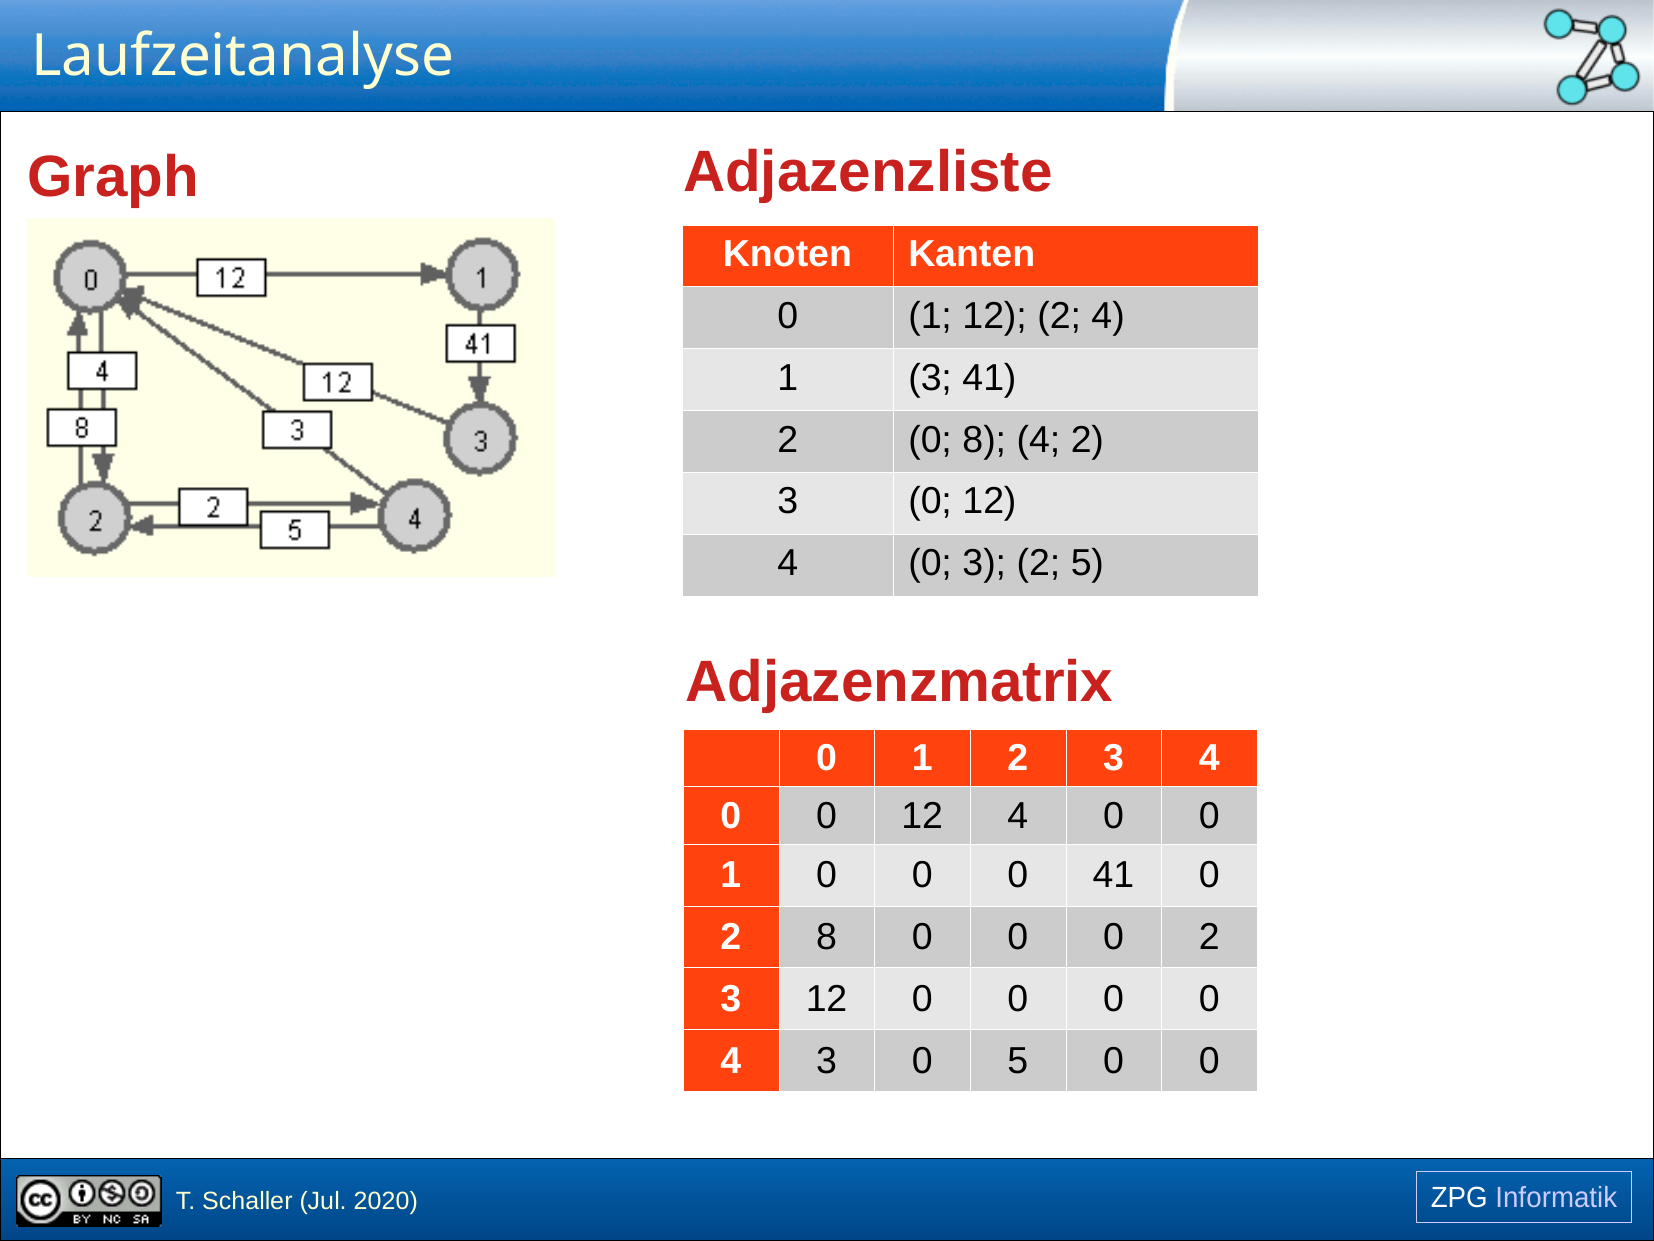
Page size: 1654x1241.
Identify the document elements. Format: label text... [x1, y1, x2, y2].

table_cell 0 [1162, 968, 1257, 1029]
text_box Adjazenzmatrix [685, 648, 1554, 715]
table_cell (0; 3); (2; 5) [894, 535, 1258, 596]
table_cell 3 [683, 473, 893, 534]
table_cell 0 [1067, 1030, 1161, 1091]
table_header Knoten [683, 226, 893, 286]
table_cell 0 [1162, 1030, 1257, 1091]
table_cell 1 [683, 349, 893, 410]
table_cell 0 [875, 968, 970, 1029]
table_header 4 [1162, 730, 1257, 786]
table_header [684, 730, 779, 786]
table_cell 0 [683, 287, 893, 348]
table_cell 0 [971, 968, 1066, 1029]
table_cell 0 [971, 907, 1066, 967]
table_header 0 [780, 730, 874, 786]
table_cell 8 [780, 907, 874, 967]
table_cell 12 [780, 968, 874, 1029]
text_box Adjazenzliste [683, 138, 1552, 206]
table_header Kanten [894, 226, 1258, 286]
table_cell 0 [1162, 787, 1257, 844]
table_cell 2 [1162, 907, 1257, 967]
table_cell 4 [684, 1030, 779, 1091]
table_cell 4 [683, 535, 893, 596]
table_cell 2 [683, 411, 893, 472]
table_cell 0 [875, 907, 970, 967]
table_cell 0 [1067, 787, 1161, 844]
table_cell 0 [875, 845, 970, 906]
table_cell 5 [971, 1030, 1066, 1091]
table_cell 0 [1067, 907, 1161, 967]
table_cell 0 [780, 845, 874, 906]
table_cell 4 [971, 787, 1066, 844]
table_cell 0 [780, 787, 874, 844]
text_box Graph [27, 143, 524, 211]
table_cell (1; 12); (2; 4) [894, 287, 1258, 348]
table_cell 1 [684, 845, 779, 906]
table_cell (0; 8); (4; 2) [894, 411, 1258, 472]
table_cell 0 [1067, 968, 1161, 1029]
table_cell 0 [971, 845, 1066, 906]
table_header 3 [1067, 730, 1161, 786]
picture [16, 1175, 162, 1227]
table_cell 3 [684, 968, 779, 1029]
table_cell 0 [1162, 845, 1257, 906]
table_cell 2 [684, 907, 779, 967]
table_cell 12 [875, 787, 970, 844]
table_header 2 [971, 730, 1066, 786]
table_cell 41 [1067, 845, 1161, 906]
picture [27, 218, 555, 577]
table_cell (3; 41) [894, 349, 1258, 410]
table_header 1 [875, 730, 970, 786]
table_cell 0 [875, 1030, 970, 1091]
table_cell 3 [780, 1030, 874, 1091]
table_cell 0 [684, 787, 779, 844]
picture [0, 0, 1654, 111]
table_cell (0; 12) [894, 473, 1258, 534]
title Laufzeitanalyse [31, 14, 1151, 92]
